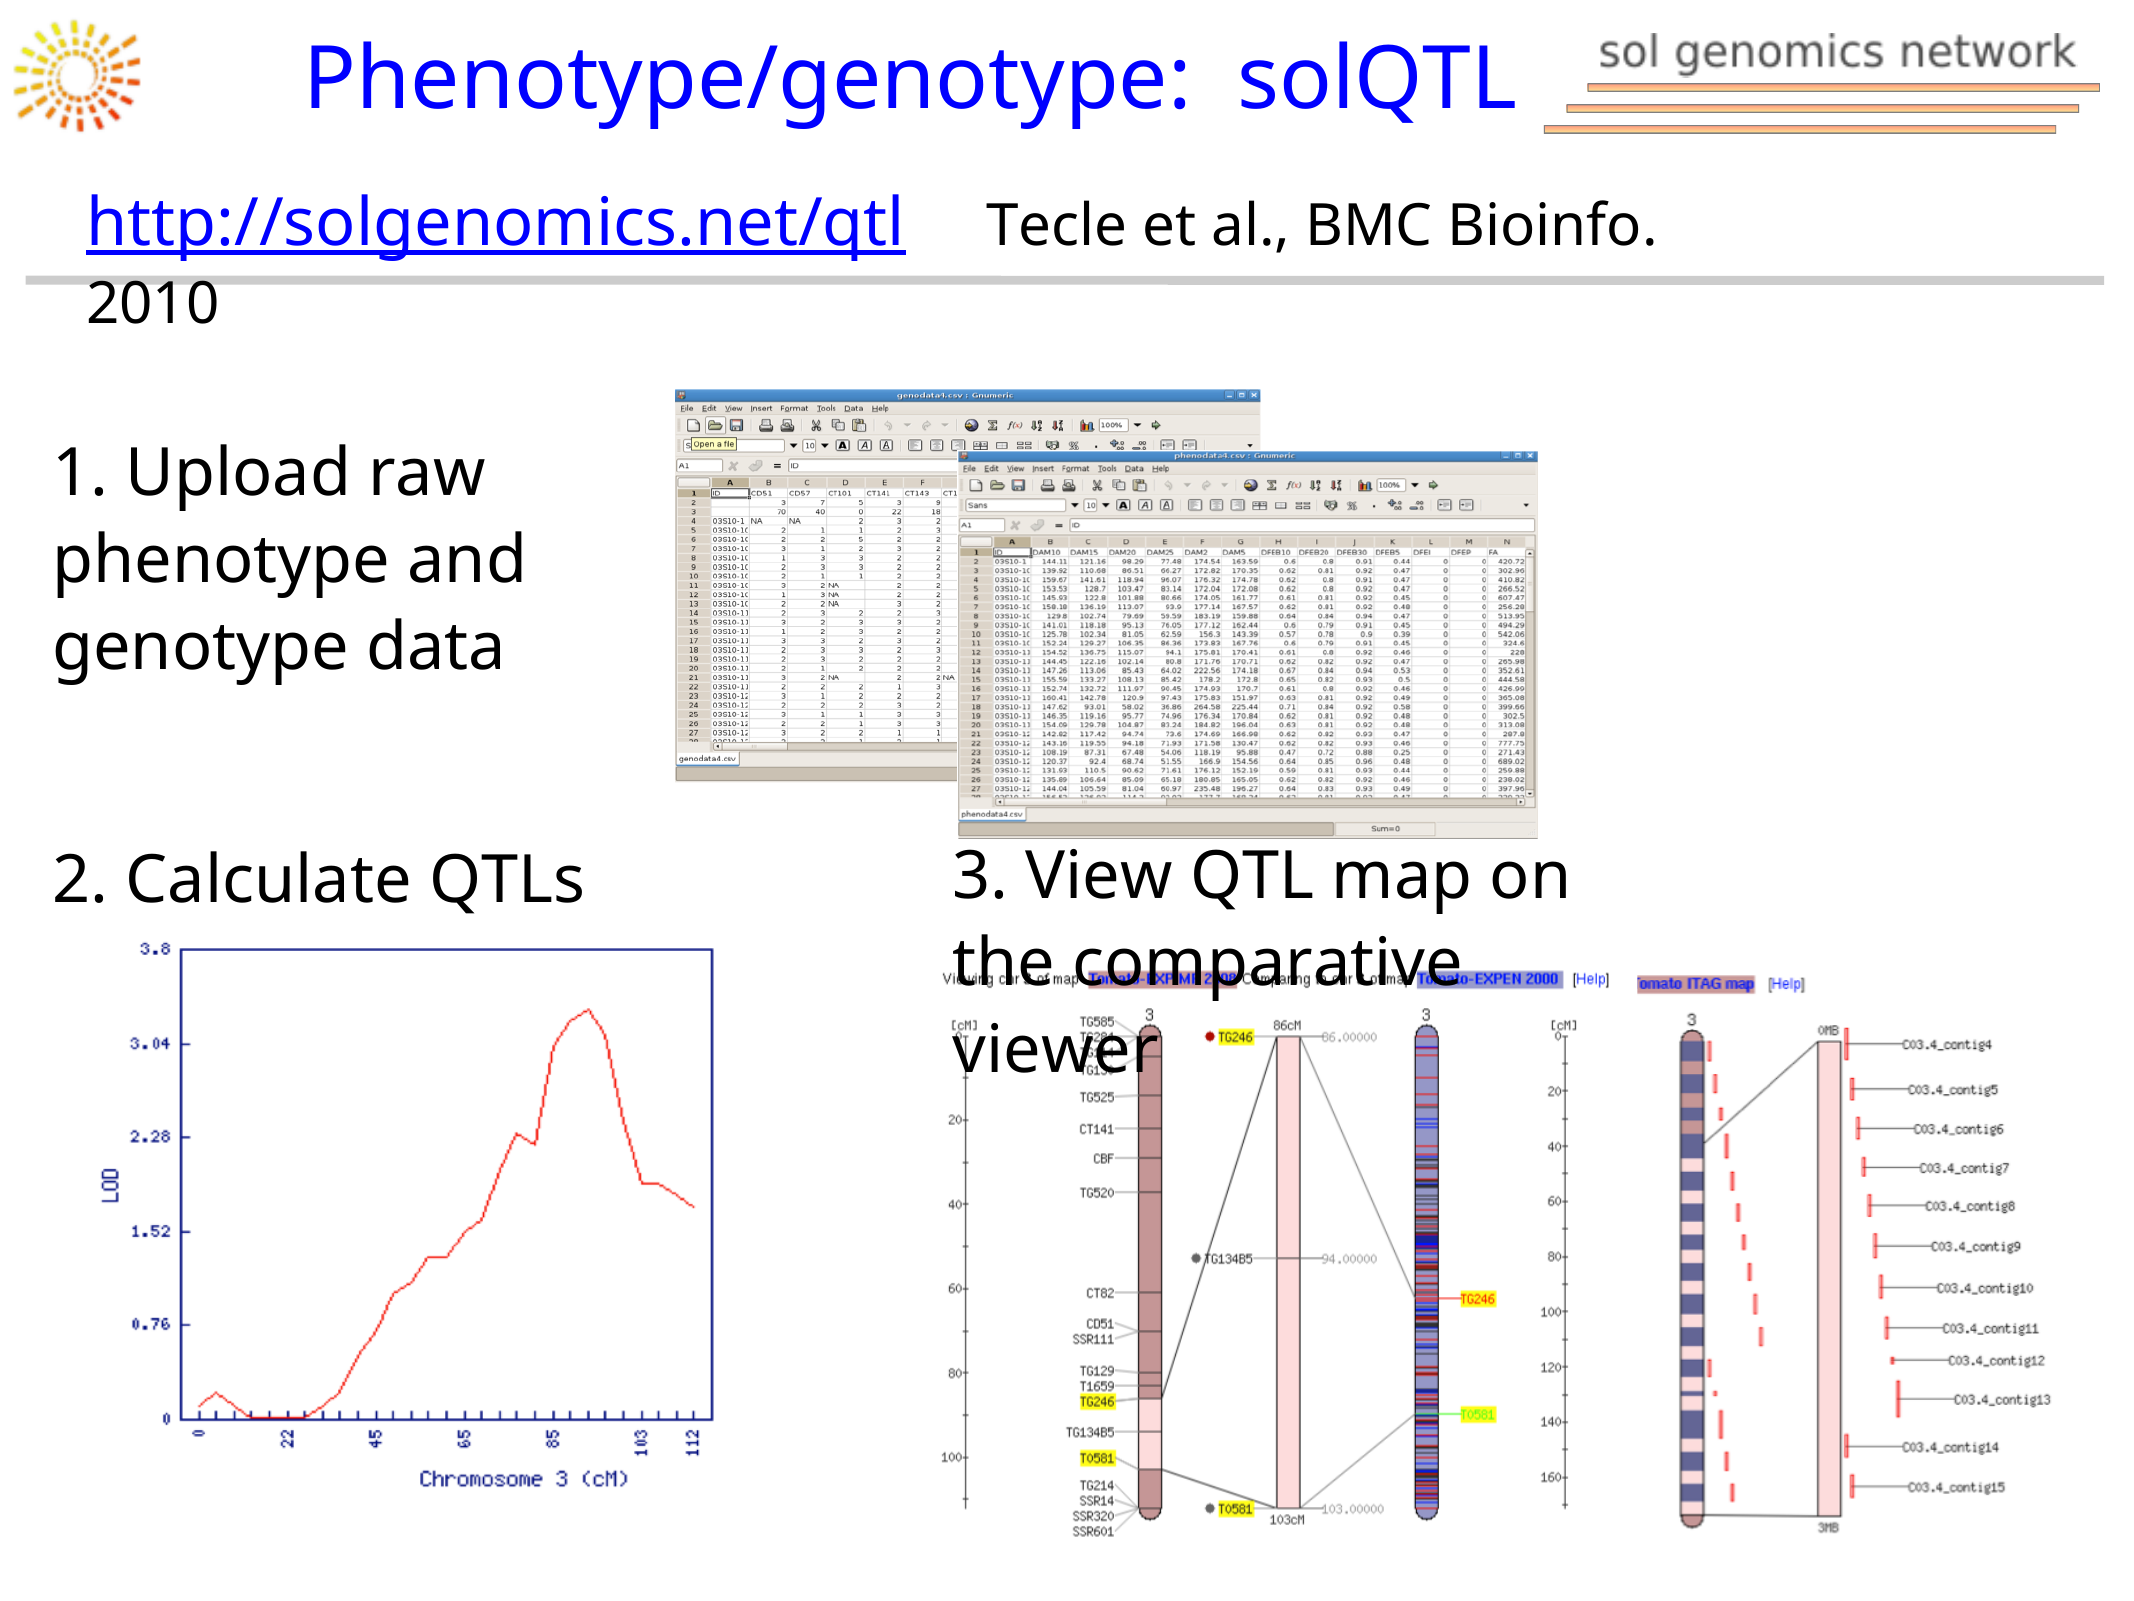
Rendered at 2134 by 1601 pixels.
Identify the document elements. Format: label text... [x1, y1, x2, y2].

picture [1637, 959, 2063, 1539]
text_box 3. View QTL map on the comparative viewer [937, 821, 1650, 987]
text_box http://solgenomics.net/qtl Tecle et al., BMC Bioinfo. 2010 [71, 168, 1763, 284]
text_box [1799, 125, 2057, 134]
text_box 1. Upload raw phenotype and genotype data [37, 418, 750, 584]
picture [674, 388, 1538, 821]
picture [91, 934, 729, 1497]
text_box [1799, 104, 2080, 113]
picture [4, 6, 151, 151]
text_box 2. Calculate QTLs [37, 825, 751, 918]
text_box Phenotype/genotype: solQTL [0, 17, 1799, 161]
picture [926, 961, 1620, 1545]
picture [1799, 33, 2078, 78]
text_box [1799, 83, 2101, 92]
